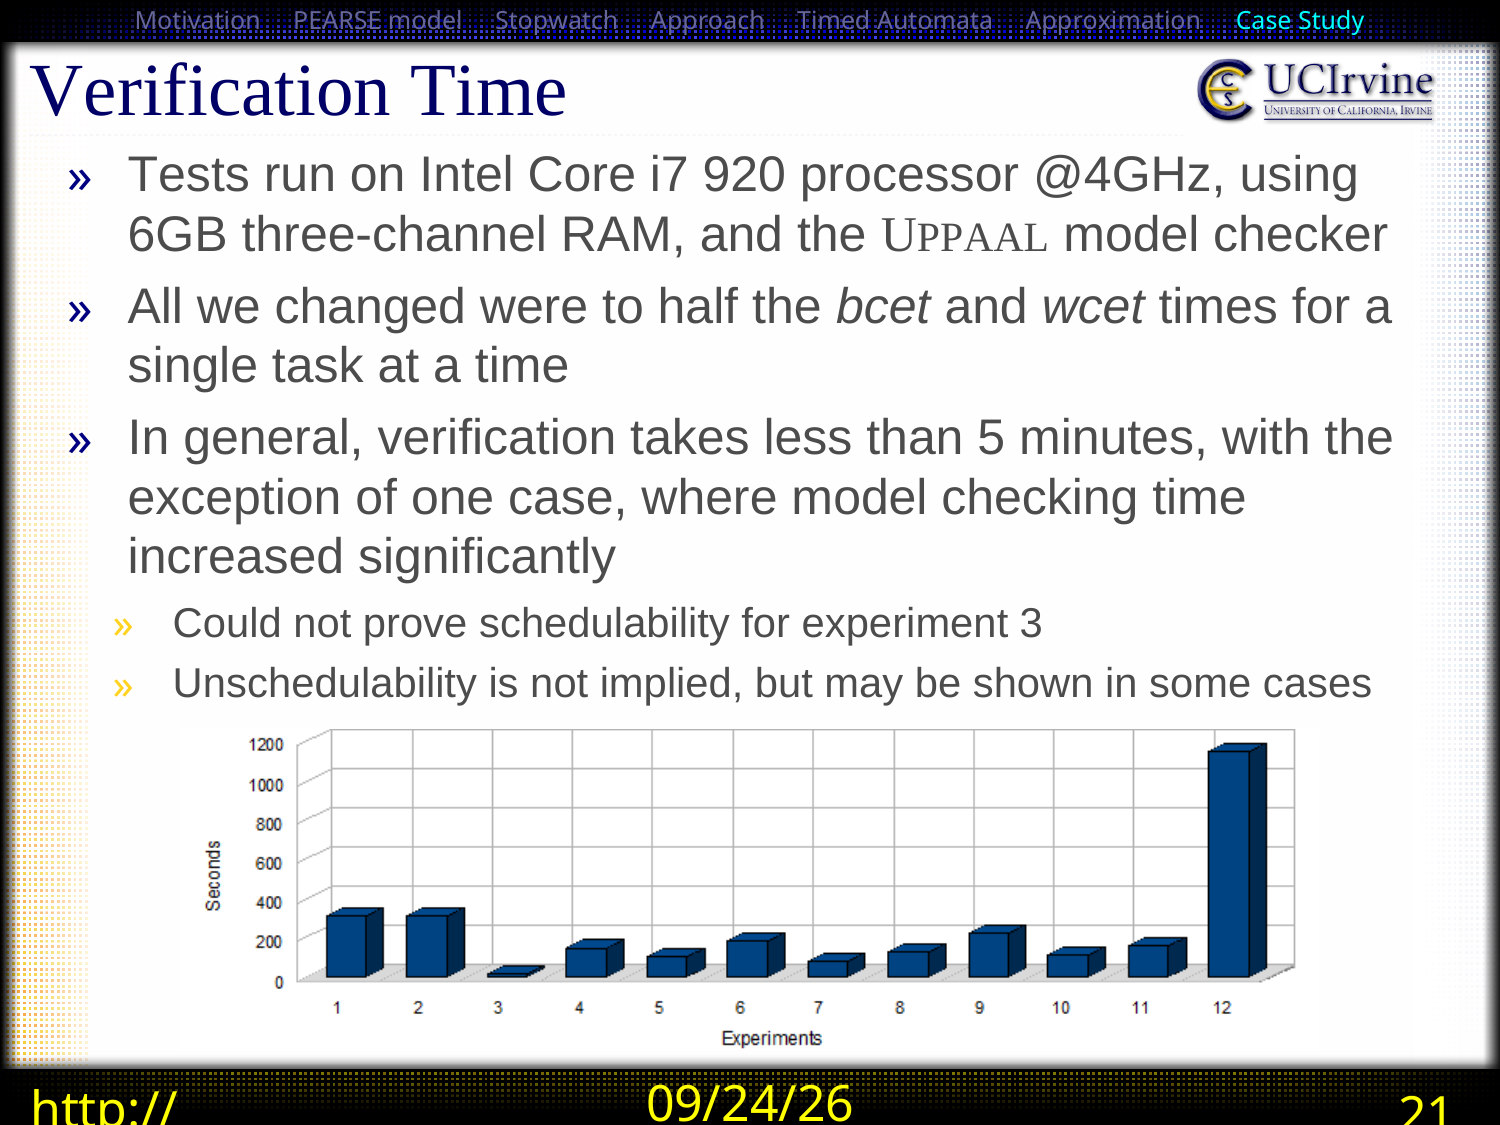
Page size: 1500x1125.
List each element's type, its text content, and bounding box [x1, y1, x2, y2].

list Tests run on Intel Core i7 920 processor @4GHz, using 6GB three-channel RAM, and the UPPAAL model checker All we changed were to half the bcet and wcet times for a single task at a time In general, verification takes less than 5 minutes, with the exception of one case, where model checking time increased significantly Could not prove schedulability for experiment 3 Unschedulability is not implied, but may be shown in some cases [52, 135, 1448, 751]
picture [105, 1103, 119, 1124]
picture [0, 0, 1500, 1125]
text_box Motivation PEARSE model Stopwatch Approach Timed Automata Approximation Case Study [14, 4, 1485, 35]
picture [39, 1103, 53, 1125]
title Verification Time [15, 35, 1186, 145]
